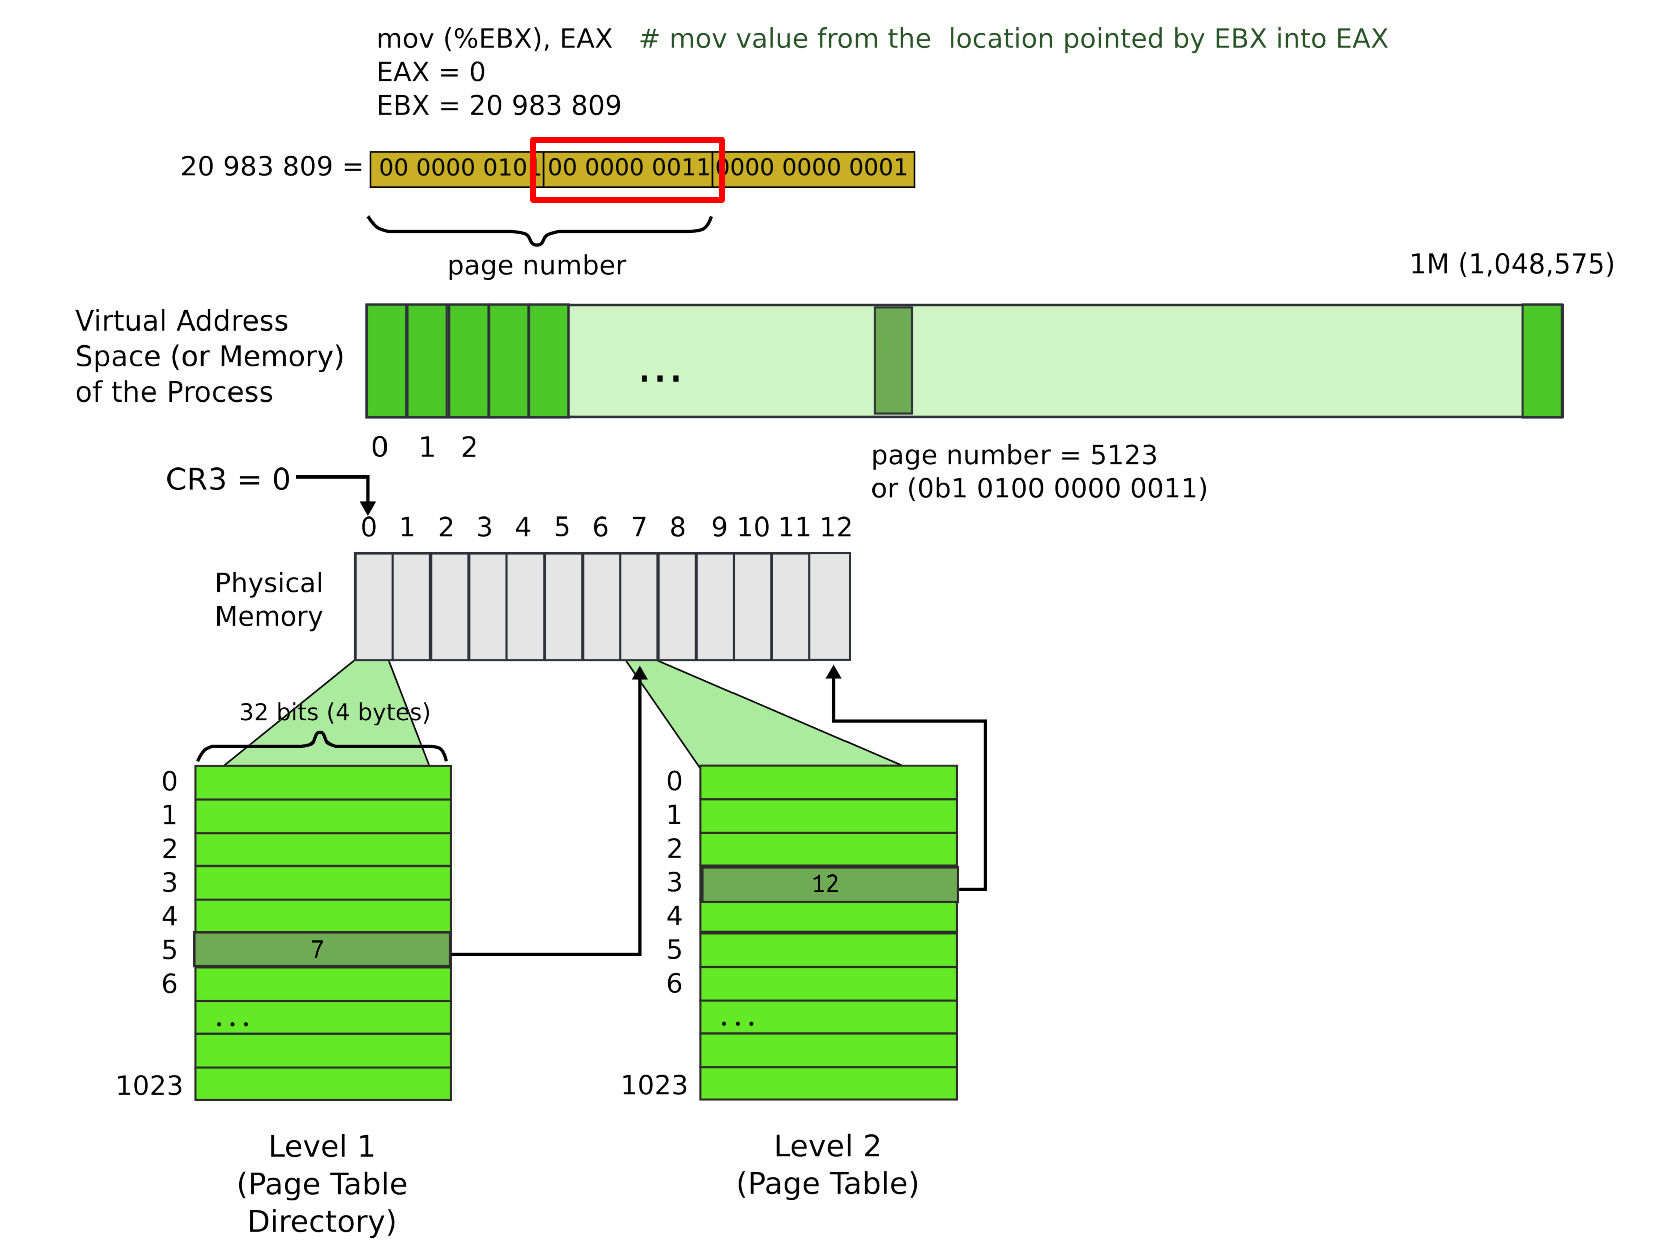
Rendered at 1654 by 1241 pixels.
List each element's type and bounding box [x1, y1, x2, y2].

picture [182, 27, 1388, 188]
picture [366, 215, 713, 280]
picture [1412, 252, 1613, 277]
picture [536, 143, 719, 188]
picture [118, 475, 987, 1238]
picture [75, 298, 1564, 501]
picture [167, 467, 289, 490]
